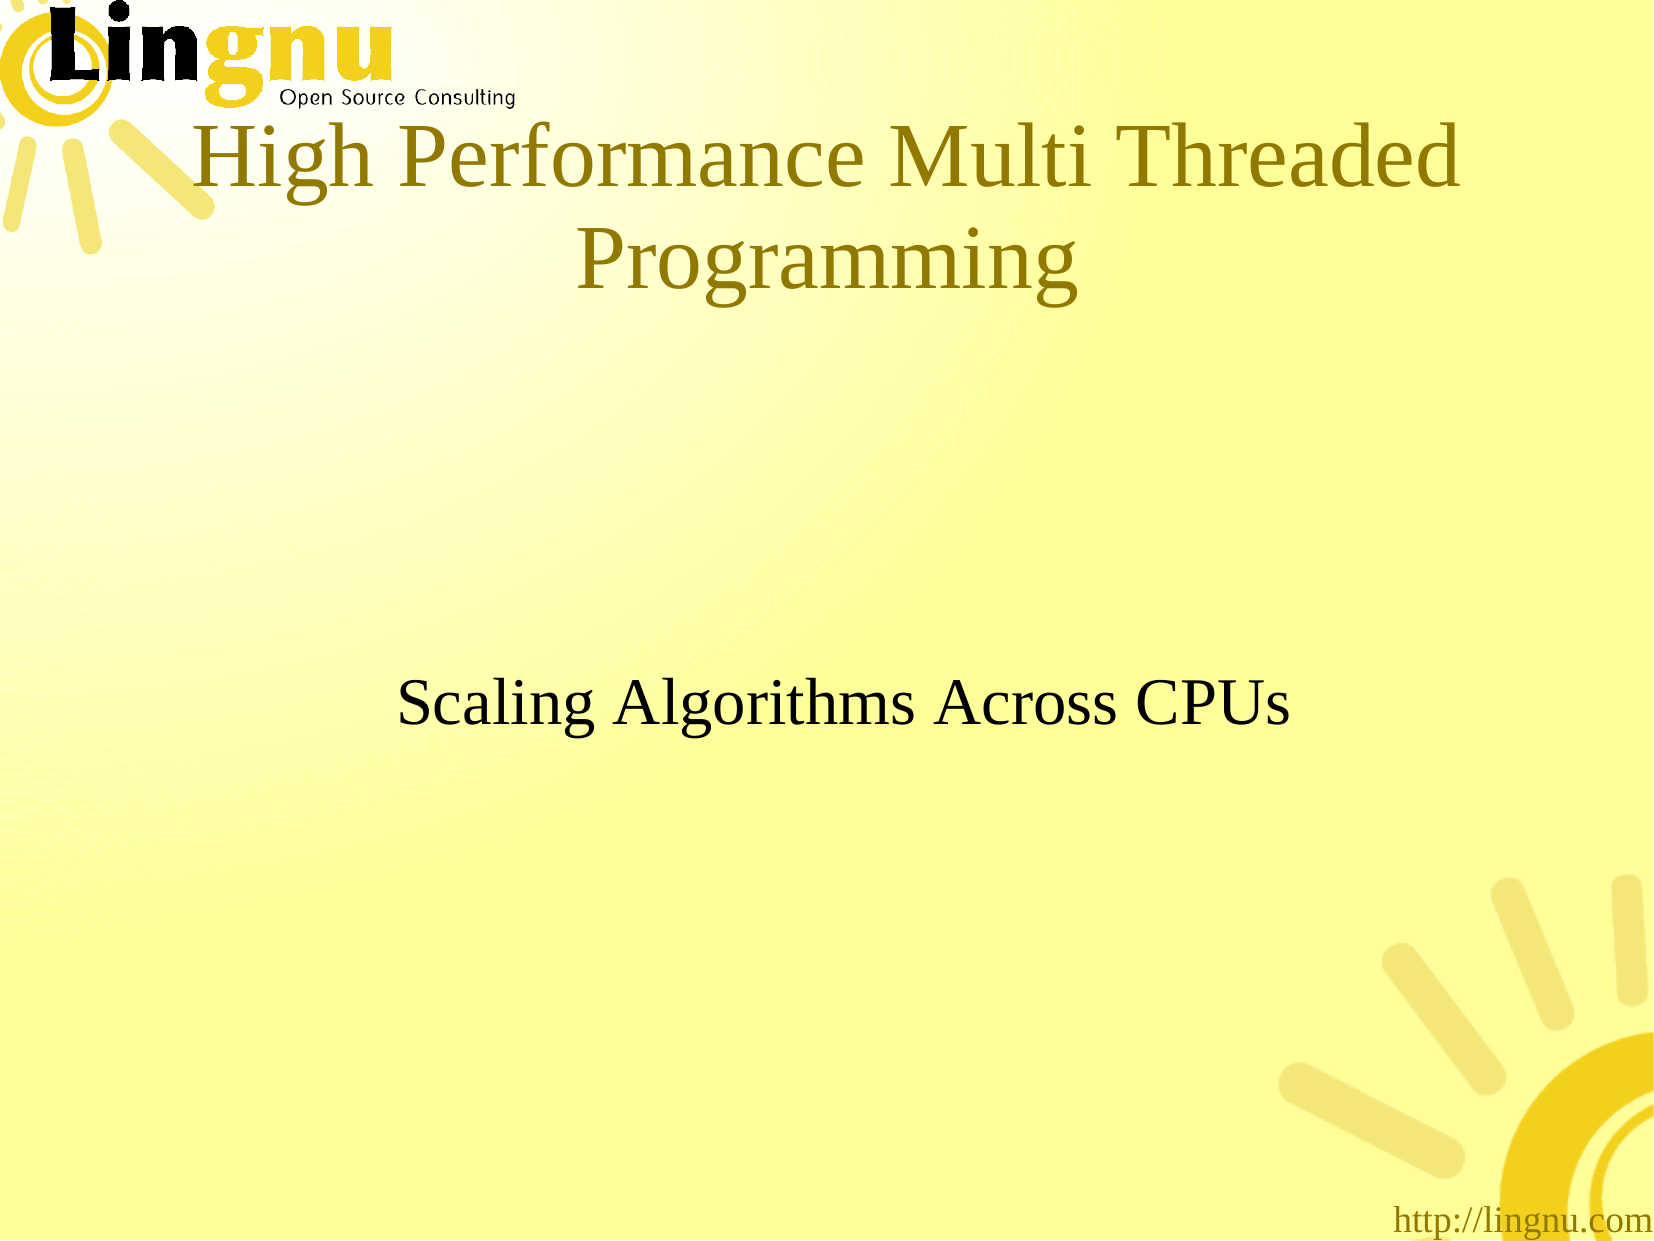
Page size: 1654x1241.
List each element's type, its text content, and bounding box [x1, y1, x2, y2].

picture [1256, 871, 1654, 1241]
title High Performance Multi Threaded Programming [121, 102, 1534, 222]
picture [0, 0, 516, 256]
subtitle Scaling Algorithms Across CPUs [29, 222, 1625, 1182]
